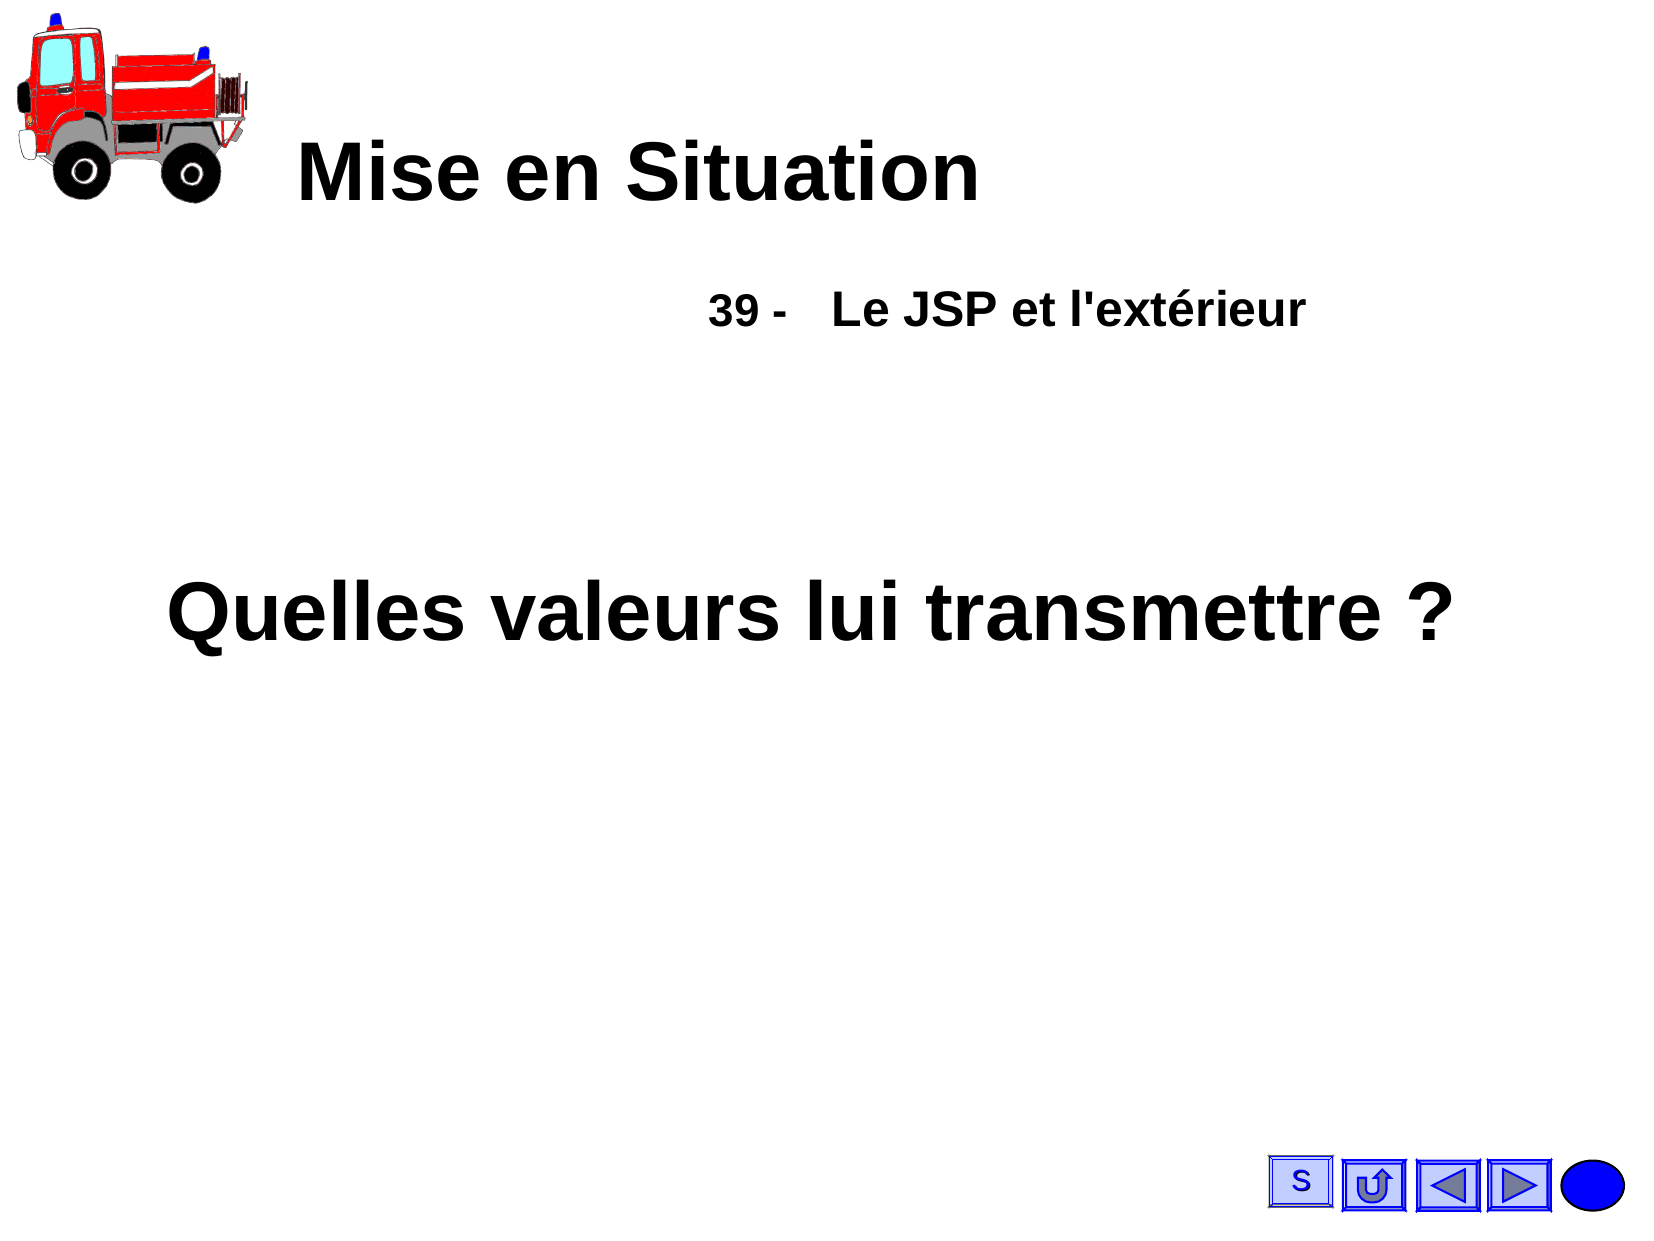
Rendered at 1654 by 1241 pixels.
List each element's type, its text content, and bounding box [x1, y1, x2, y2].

list Quelles valeurs lui transmettre ? [147, 354, 1477, 1199]
text_box Mise en Situation [281, 118, 1020, 227]
text_box [1561, 1160, 1625, 1211]
text_box 39 - Le JSP et l'extérieur [708, 265, 1506, 371]
picture [8, 8, 257, 216]
